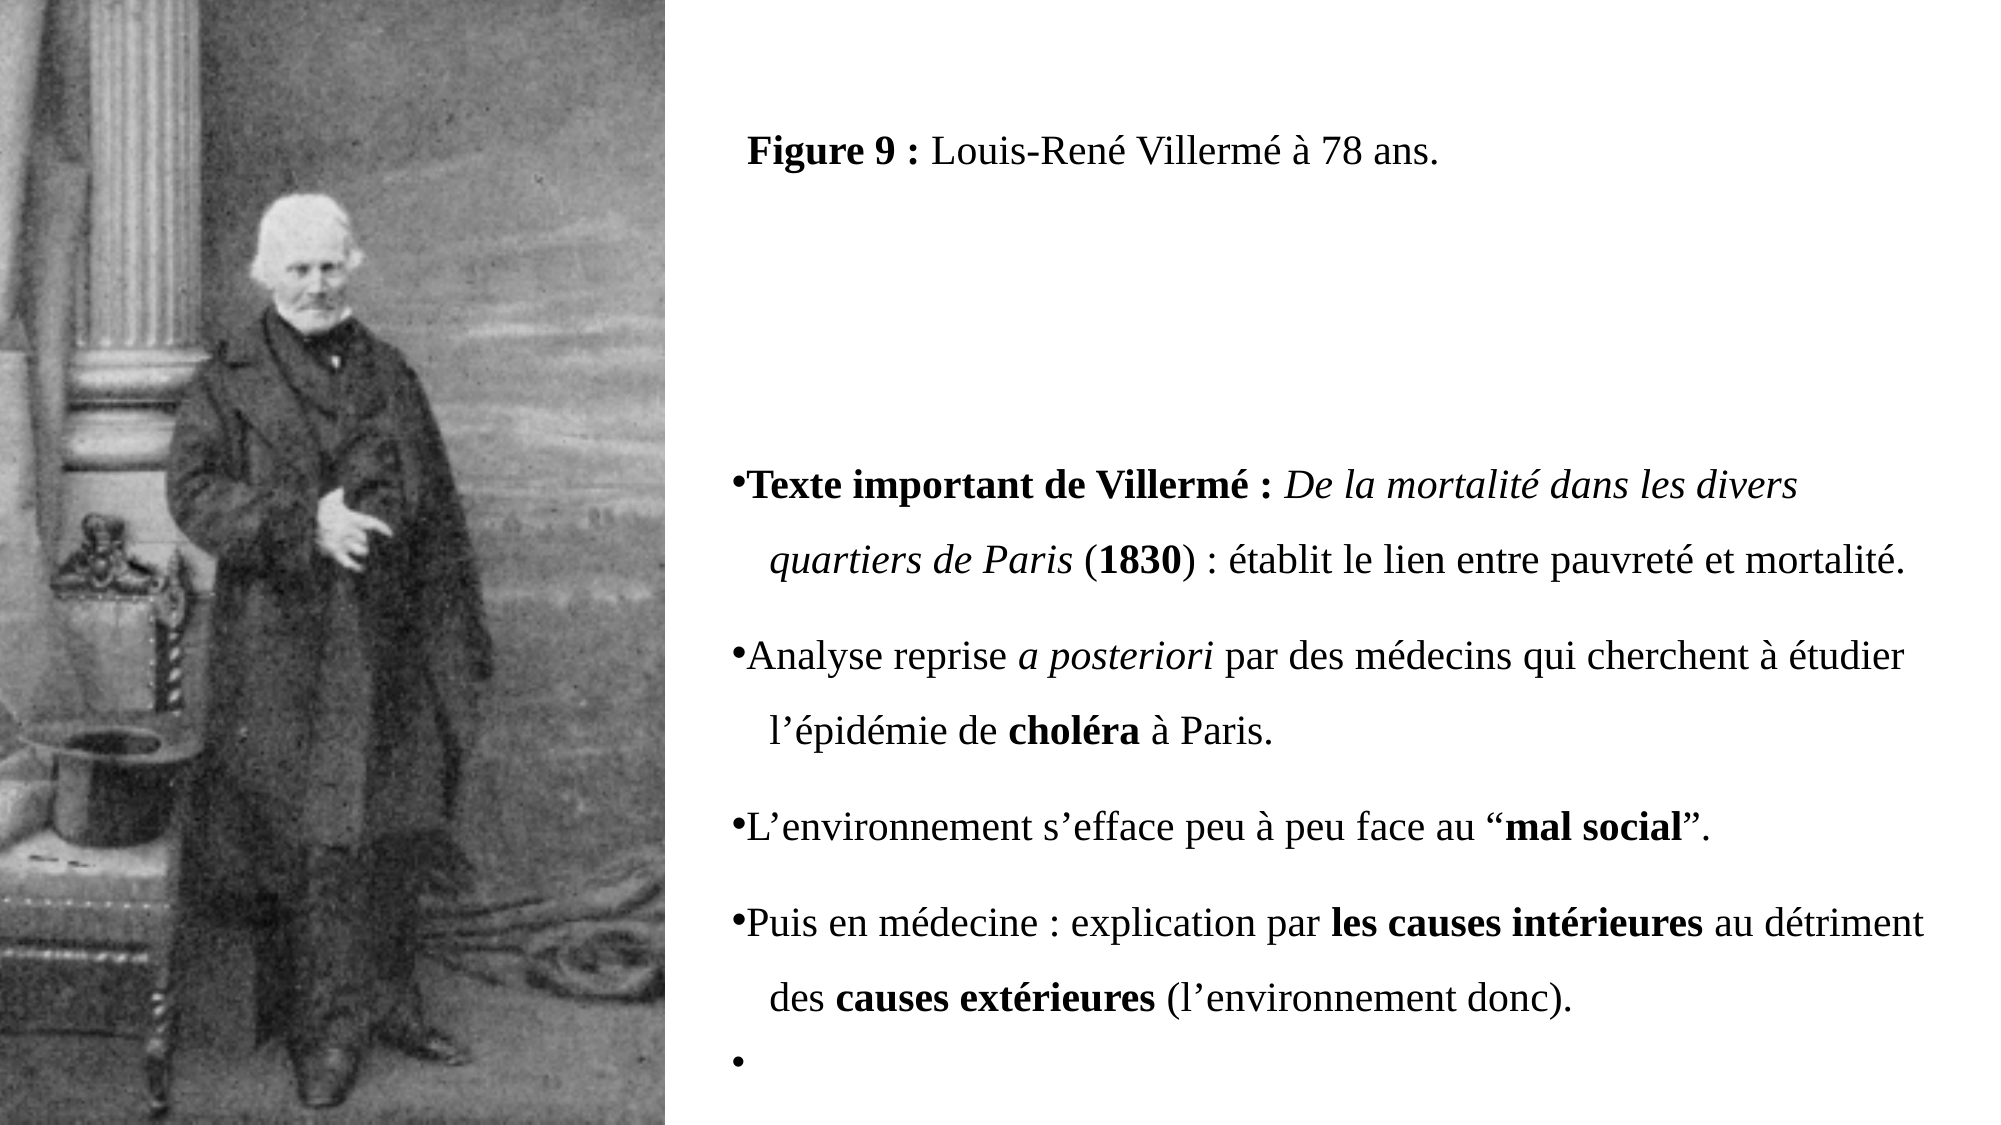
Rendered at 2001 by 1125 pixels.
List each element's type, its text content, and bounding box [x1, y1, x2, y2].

list Texte important de Villermé : De la mortalité dans les divers quartiers de Paris (1830) : établit le lien entre pauvreté et mortalité. Analyse reprise a posteriori par des médecins qui cherchent à étudier l’épidémie de choléra à Paris. L’environnement s’efface peu à peu face au “mal social”. Puis en médecine : explication par les causes intérieures au détriment des causes extérieures (l’environnement donc). [716, 423, 1942, 1086]
picture [0, 0, 665, 1125]
title Figure 9 : Louis-René Villermé à 78 ans. [732, 71, 1474, 182]
